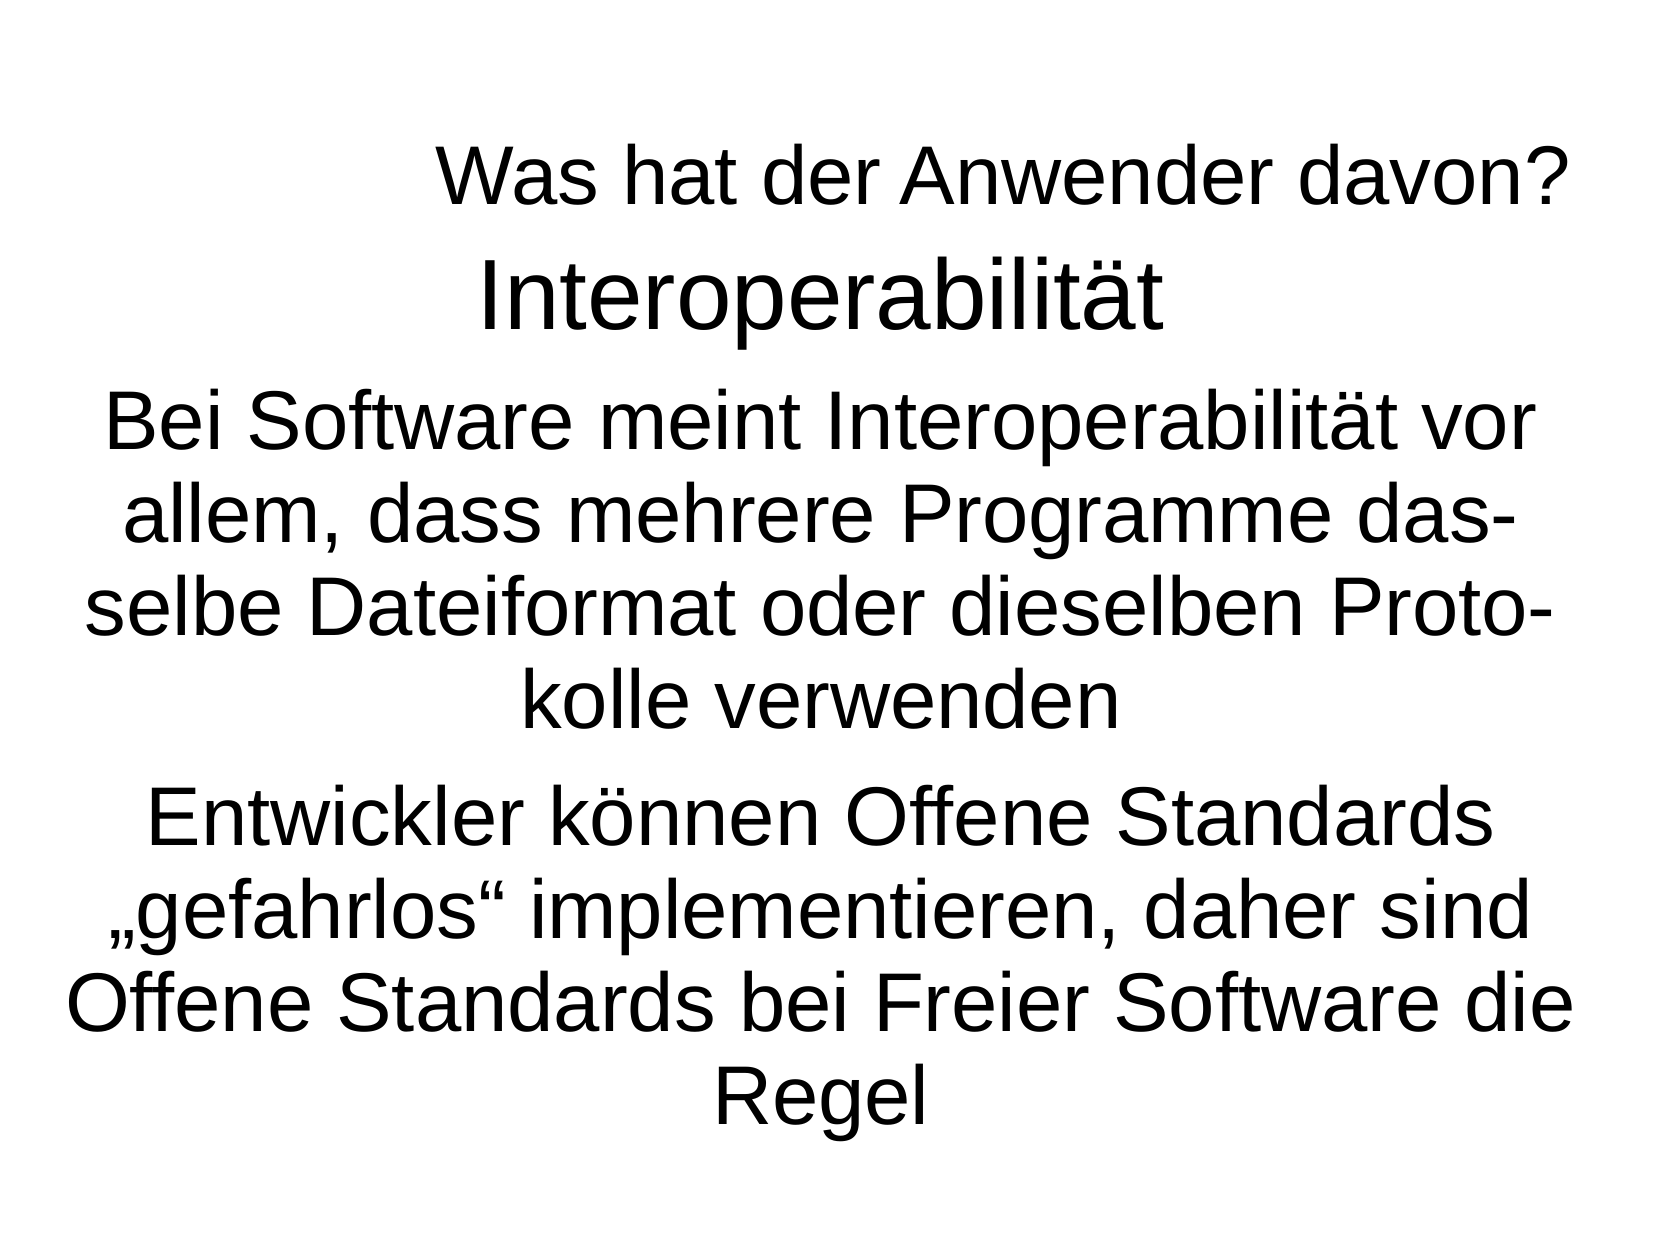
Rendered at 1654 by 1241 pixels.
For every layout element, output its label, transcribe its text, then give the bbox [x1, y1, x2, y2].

subtitle Interoperabilität Bei Software meint Interoperabilität vor allem, dass mehrere Programme das-selbe Dateiformat oder dieselben Proto-kolle verwenden Entwickler können Offene Standards „gefahrlos“ implementieren, daher sind Offene Standards bei Freier Software die Regel [59, 238, 1583, 1241]
title Was hat der Anwender davon? [82, 56, 1571, 238]
